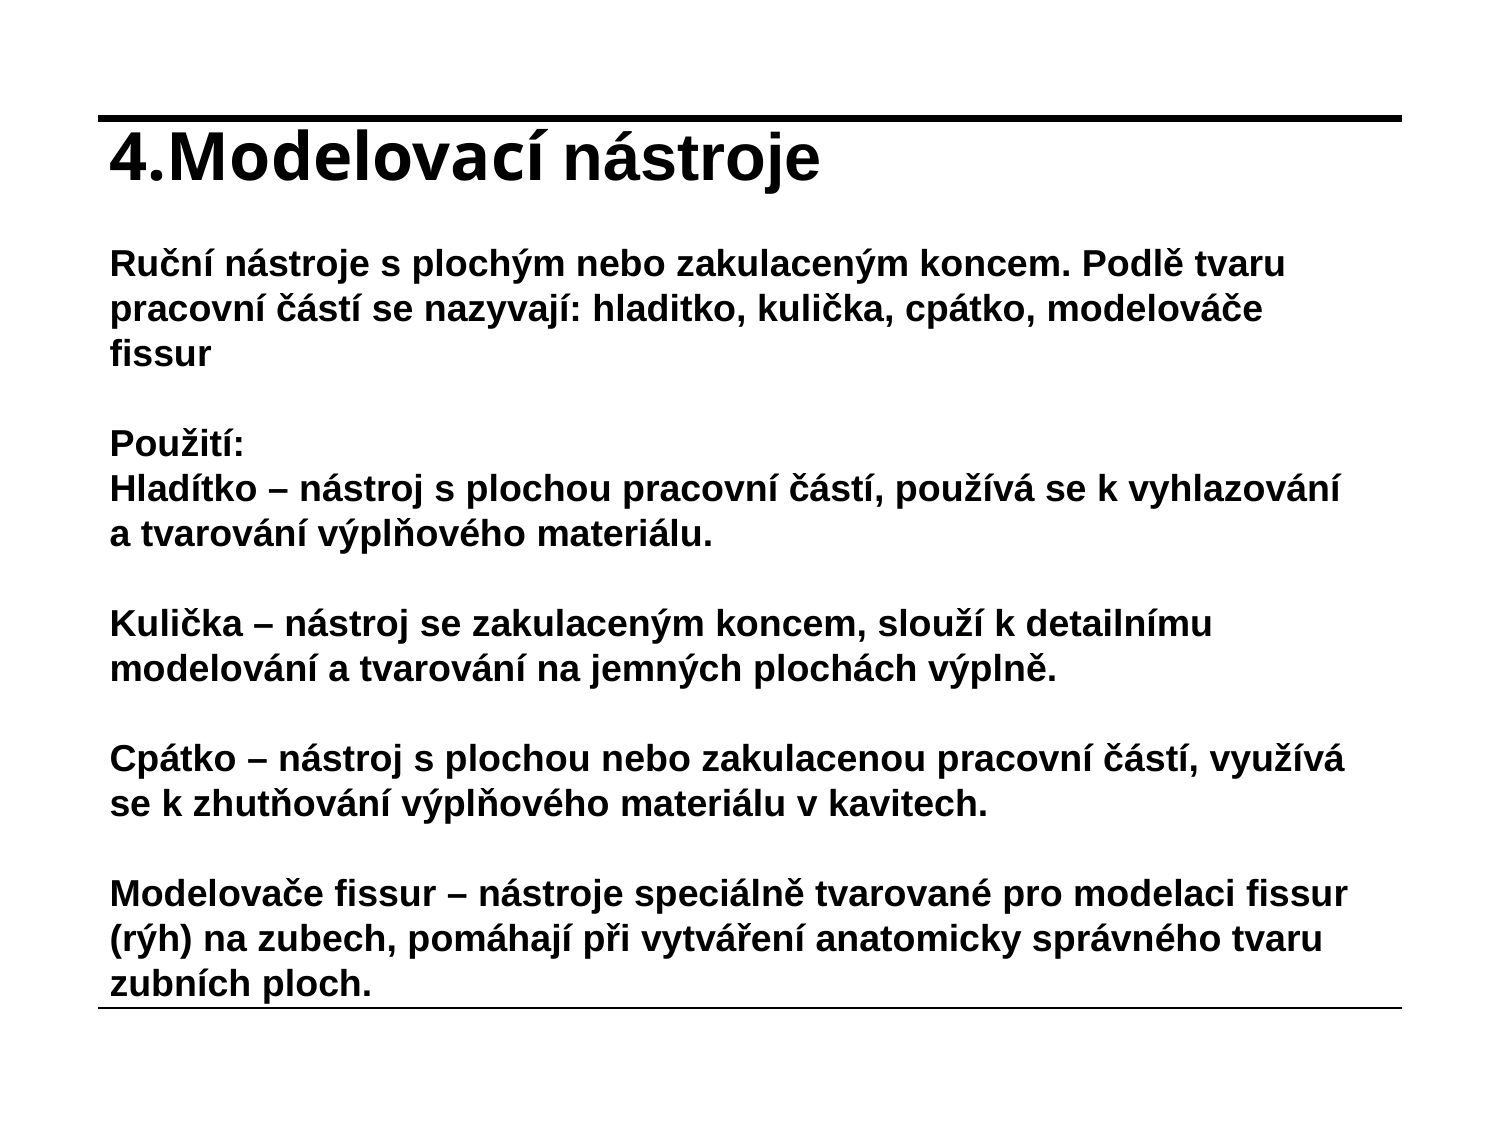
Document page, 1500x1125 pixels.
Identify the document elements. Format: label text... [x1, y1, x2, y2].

text_box 4.Modelovací nástroje Ruční nástroje s plochým nebo zakulaceným koncem. Podlě tvaru pracovní částí se nazyvají: hladitko, kulička, cpátko, modelováče fissur Použití: Hladítko – nástroj s plochou pracovní částí, používá se k vyhlazování a tvarování výplňového materiálu. Kulička – nástroj se zakulaceným koncem, slouží k detailnímu modelování a tvarování na jemných plochách výplně. Cpátko – nástroj s plochou nebo zakulacenou pracovní částí, využívá se k zhutňování výplňového materiálu v kavitech. Modelovače fissur – nástroje speciálně tvarované pro modelaci fissur (rýh) na zubech, pomáhají při vytváření anatomicky správného tvaru zubních ploch. [94, 106, 1374, 1117]
